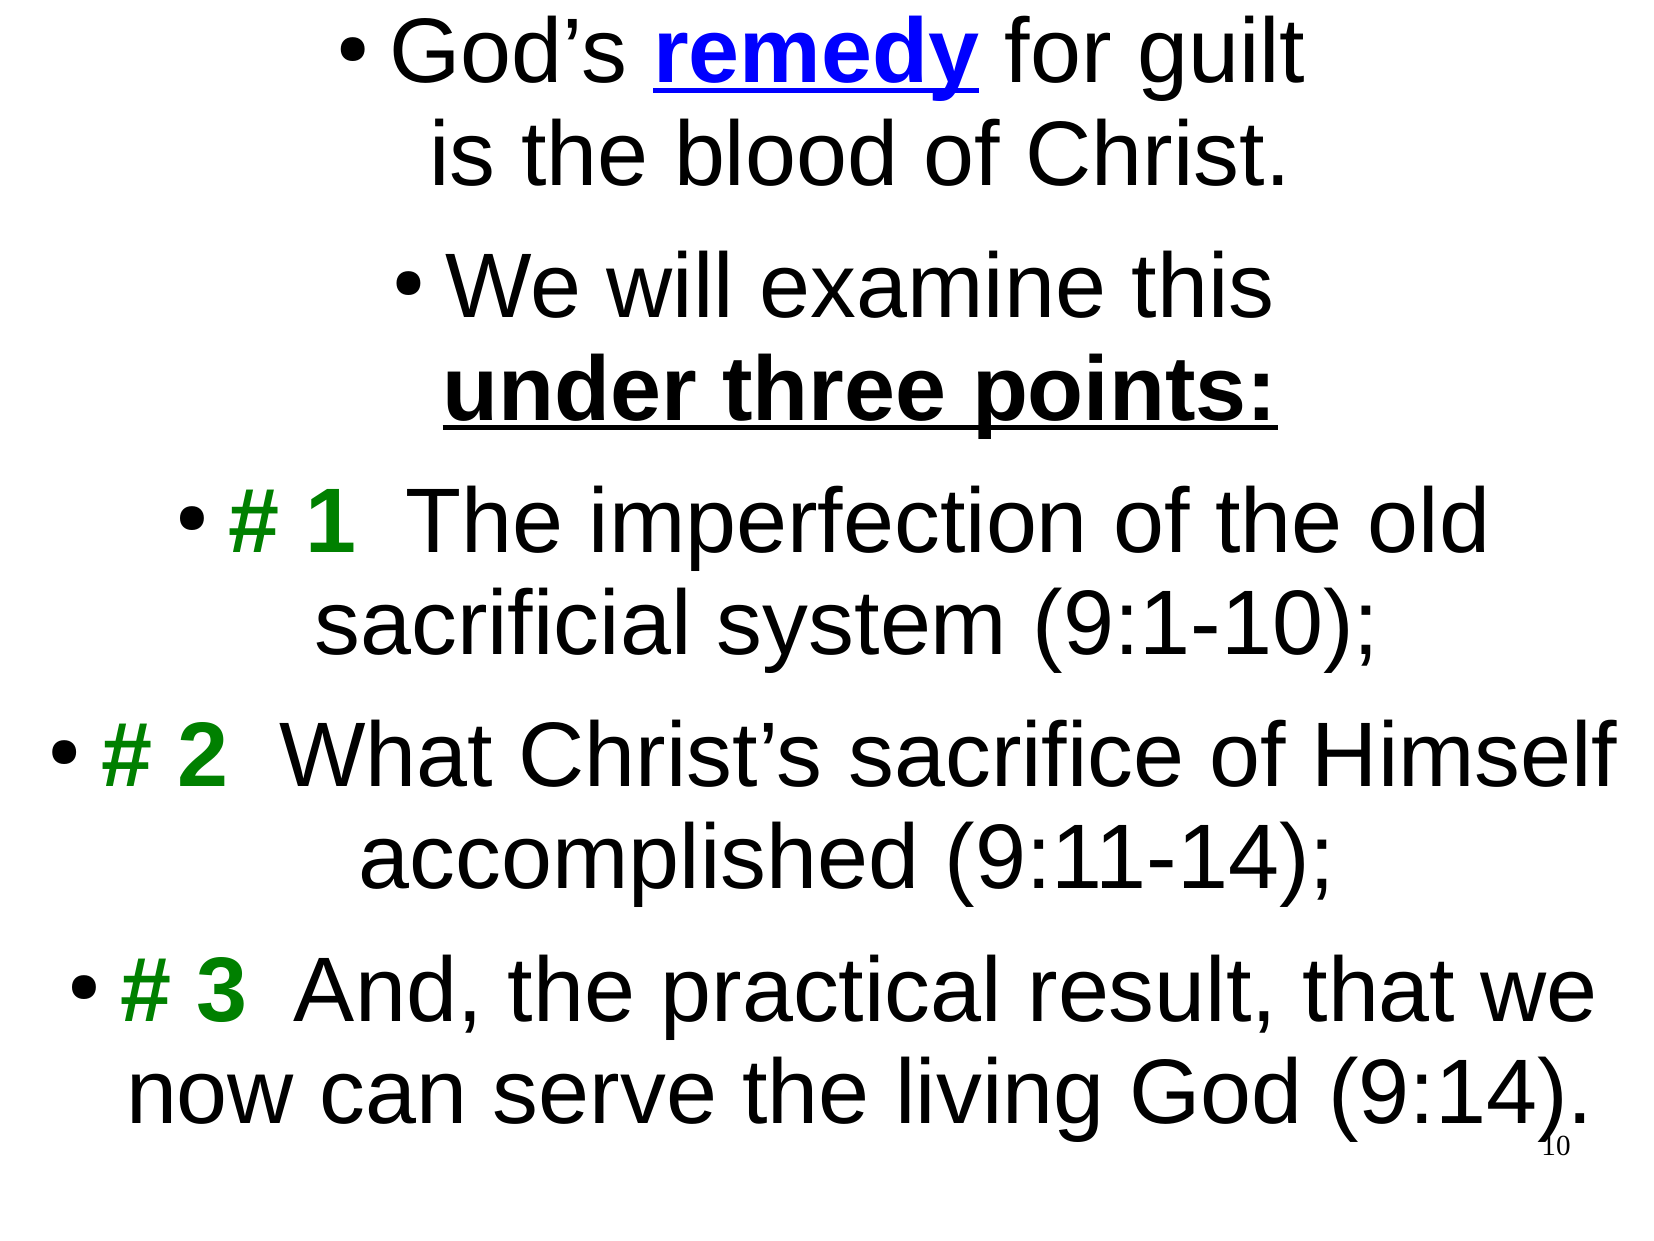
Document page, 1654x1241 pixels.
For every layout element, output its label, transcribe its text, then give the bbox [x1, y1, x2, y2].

list God’s remedy for guilt is the blood of Christ. We will examine this under three points: # 1 The imperfection of the old sacrificial system (9:1-10); # 2 What Christ’s sacrifice of Himself accomplished (9:11-14); # 3 And, the practical result, that we now can serve the living God (9:14). [0, 0, 1651, 1238]
